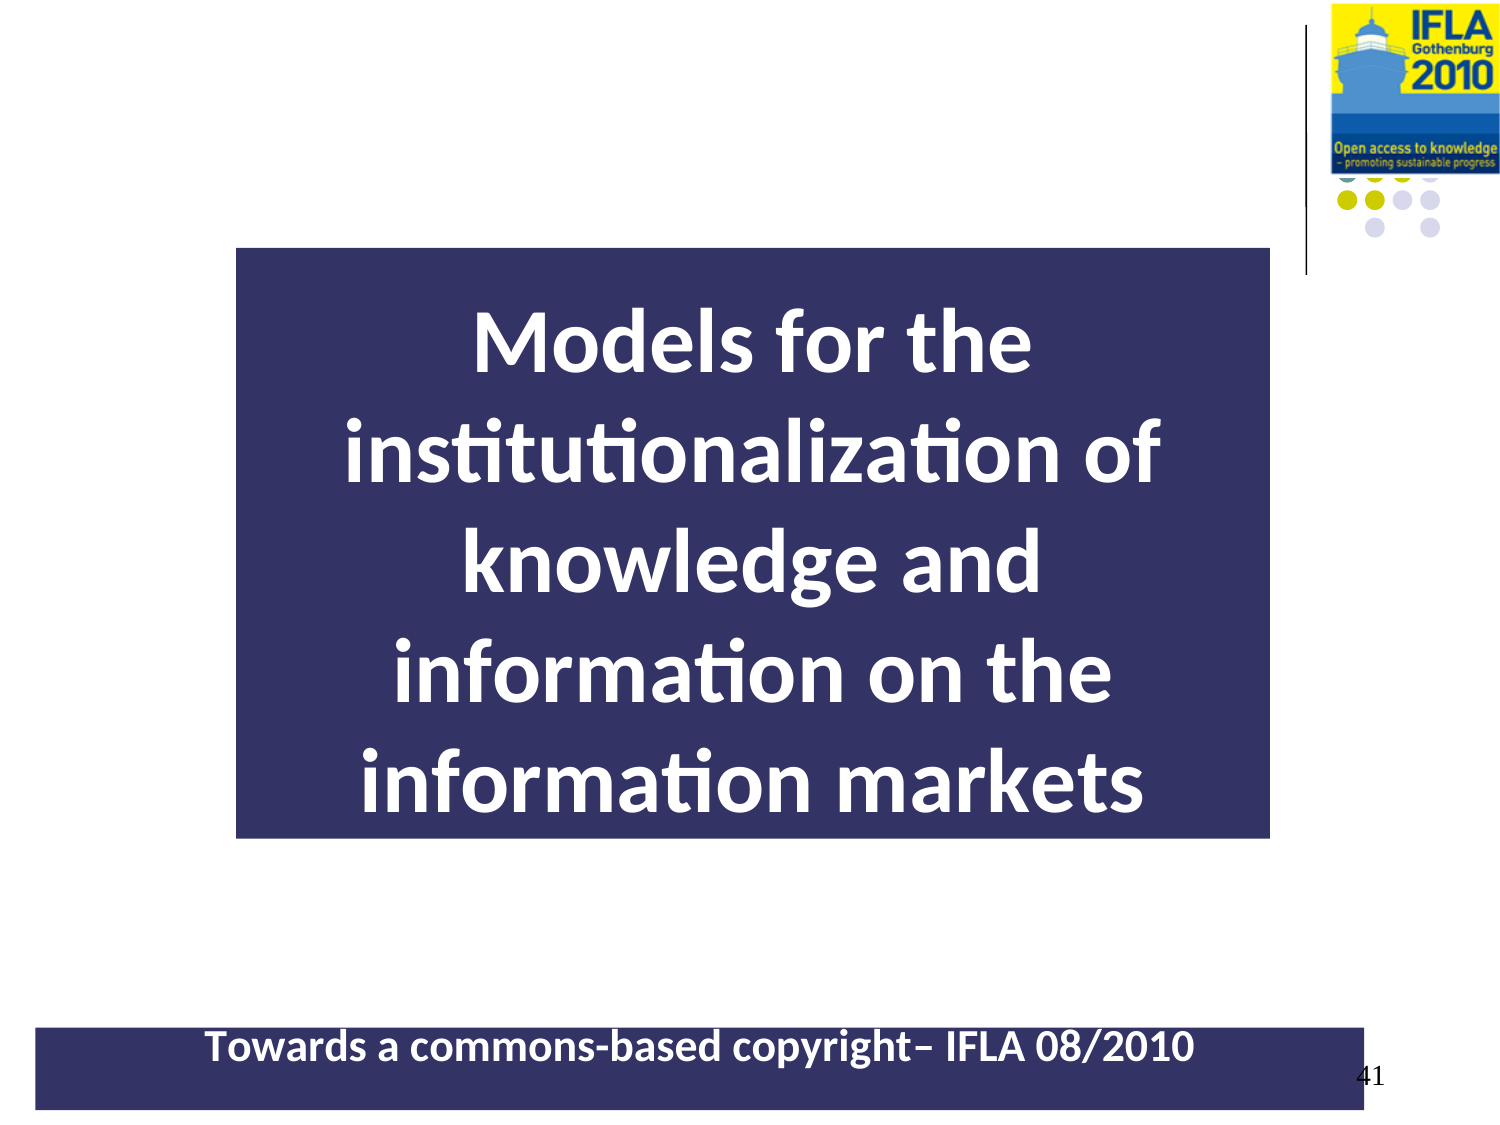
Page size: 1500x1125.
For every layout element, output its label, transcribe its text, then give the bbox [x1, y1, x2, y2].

title Models for the institutionalization of knowledge and information on the information markets [236, 247, 1270, 839]
text_box [1356, 1026, 1459, 1105]
